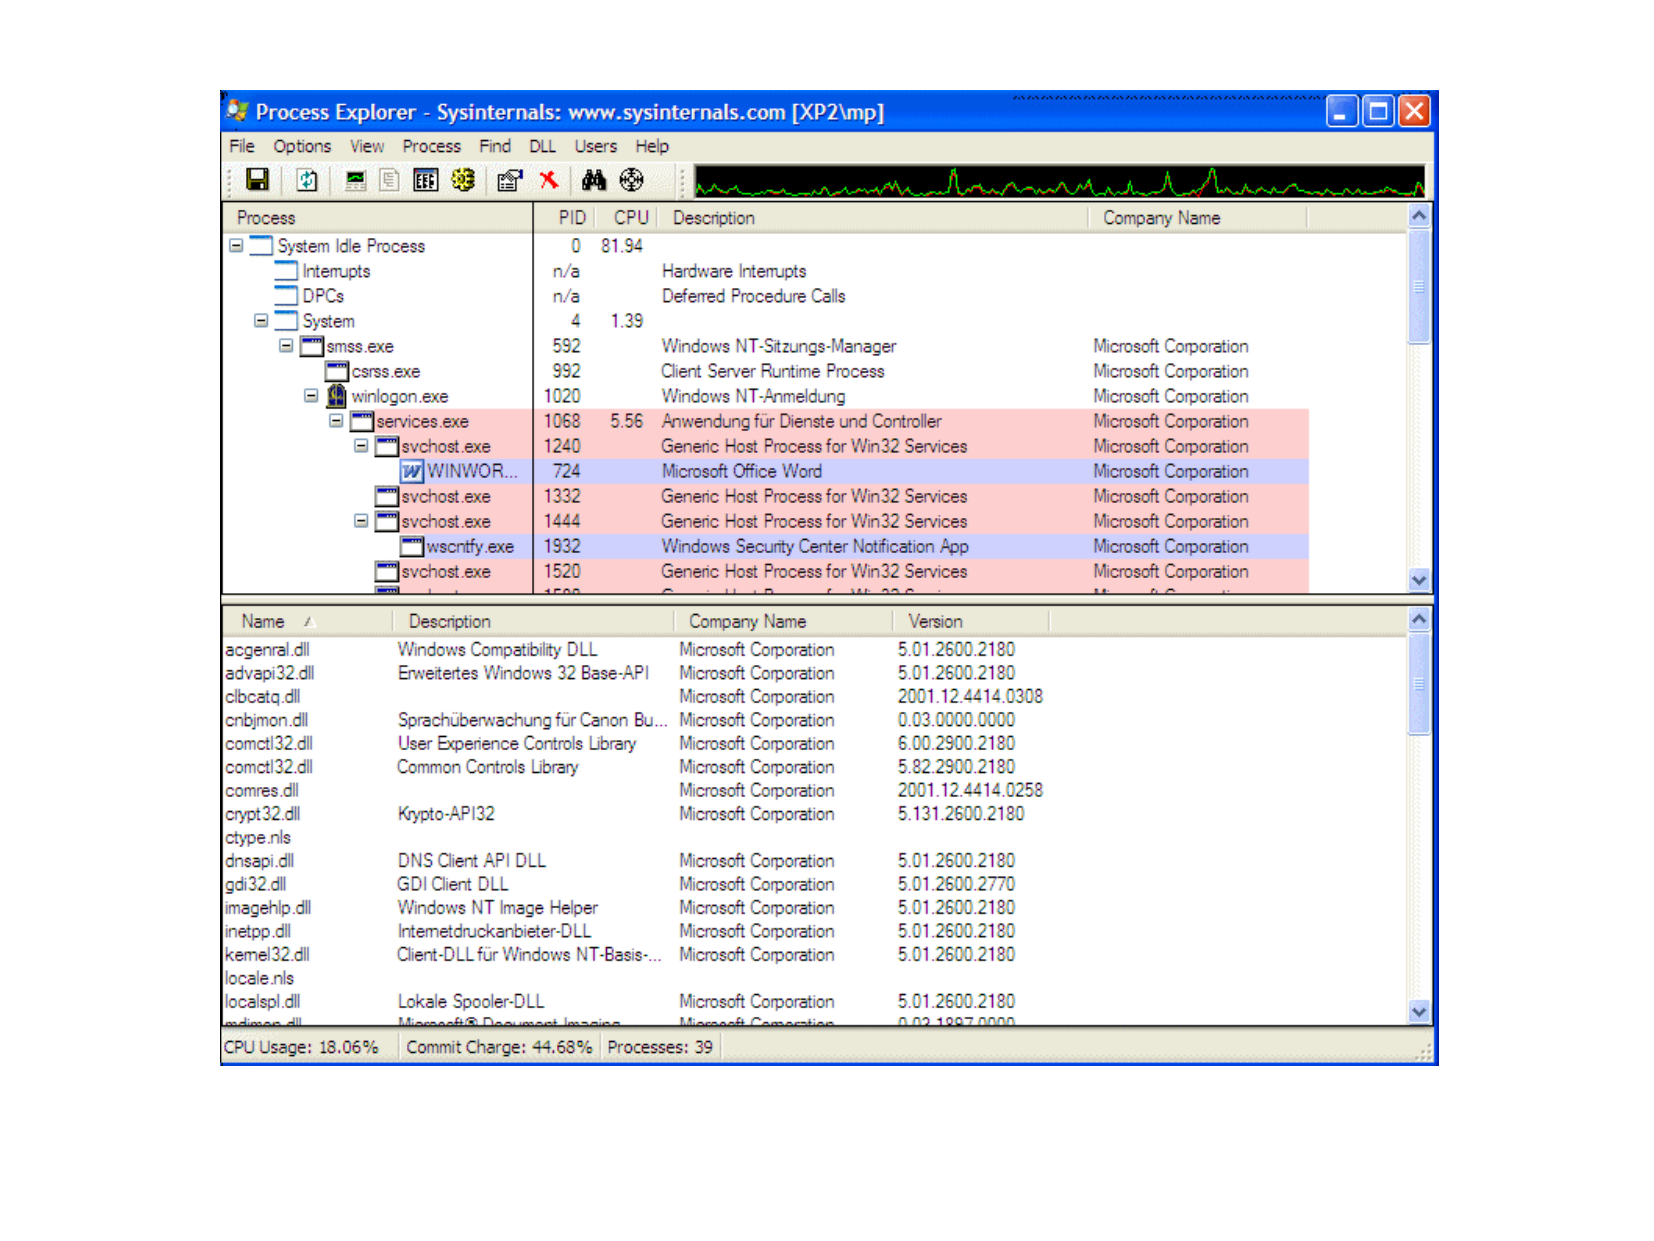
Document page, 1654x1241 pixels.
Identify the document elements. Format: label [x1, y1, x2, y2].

picture [220, 90, 1439, 1066]
